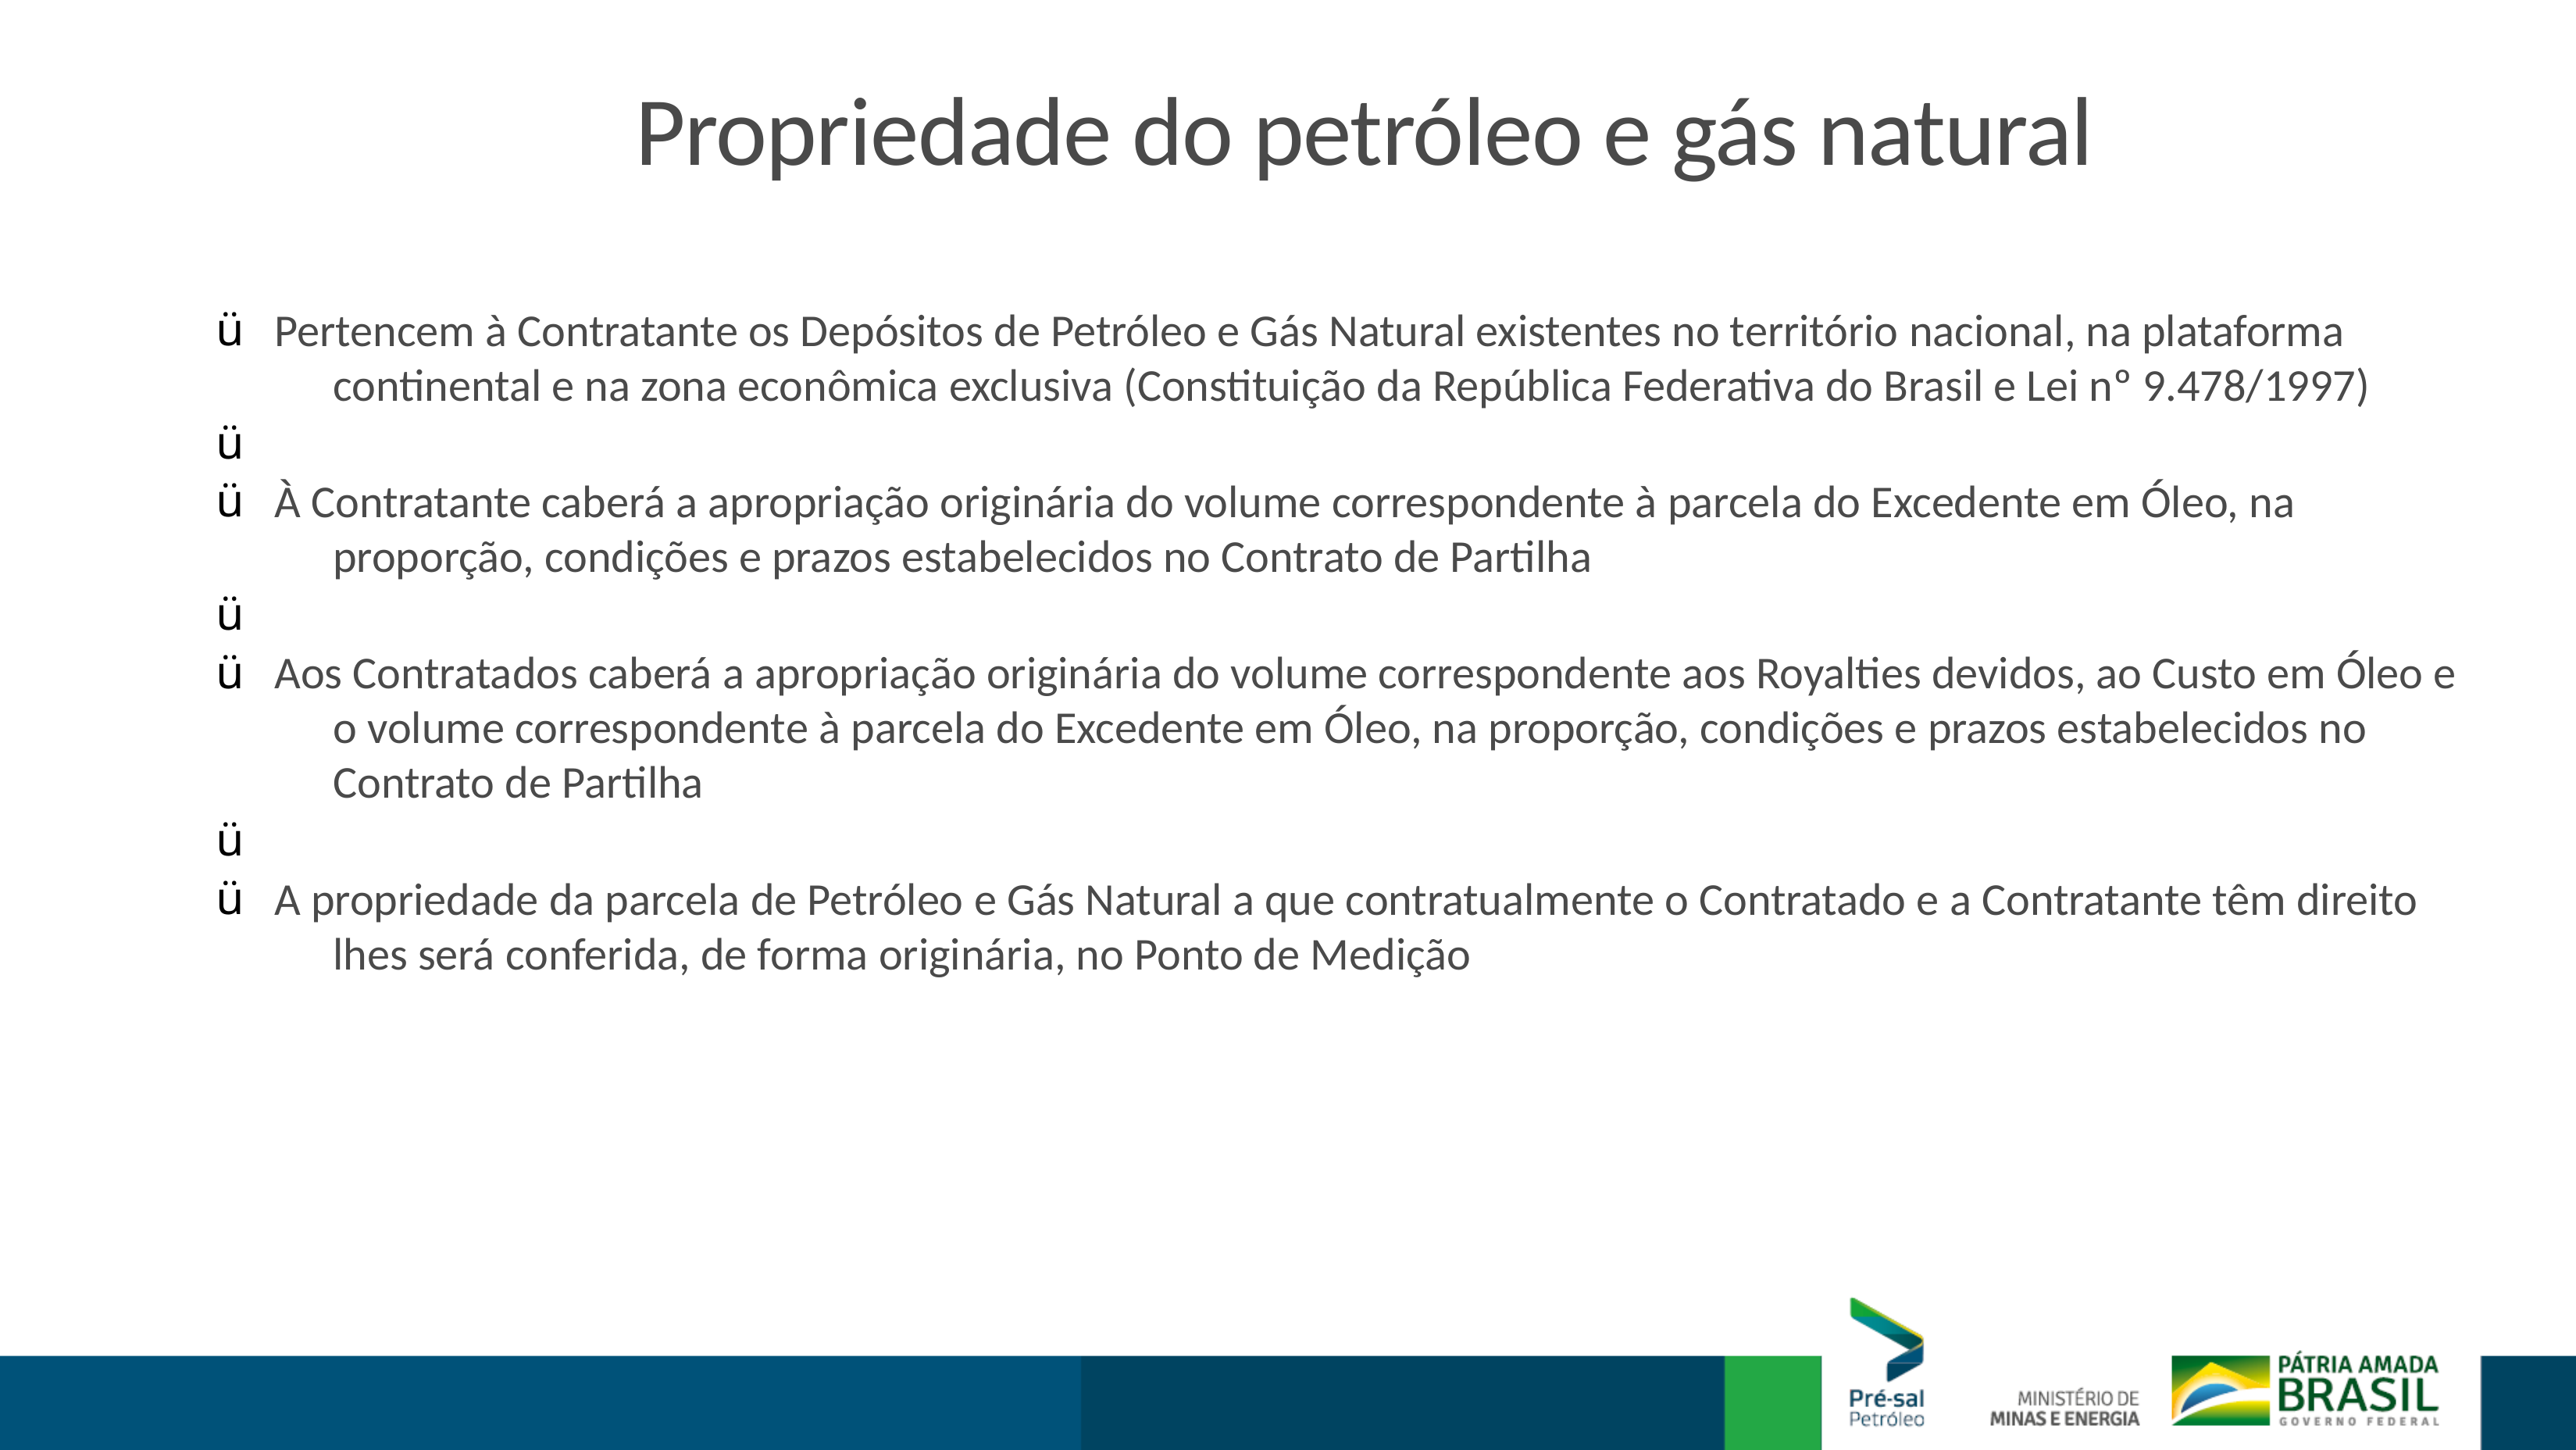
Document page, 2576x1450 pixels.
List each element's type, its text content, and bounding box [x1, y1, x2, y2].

text_box Pertencem à Contratante os Depósitos de Petróleo e Gás Natural existentes no território nacional, na plataforma continental e na zona econômica exclusiva (Constituição da República Federativa do Brasil e Lei nº 9.478/1997) À Contratante caberá a apropriação originária do volume correspondente à parcela do Excedente em Óleo, na proporção, condições e prazos estabelecidos no Contrato de Partilha Aos Contratados caberá a apropriação originária do volume correspondente aos Royalties devidos, ao Custo em Óleo e o volume correspondente à parcela do Excedente em Óleo, na proporção, condições e prazos estabelecidos no Contrato de Partilha A propriedade da parcela de Petróleo e Gás Natural a que contratualmente o Contratado e a Contratante têm direito lhes será conferida, de forma originária, no Ponto de Medição [204, 295, 2469, 984]
text_box Propriedade do petróleo e gás natural [633, 57, 2470, 185]
